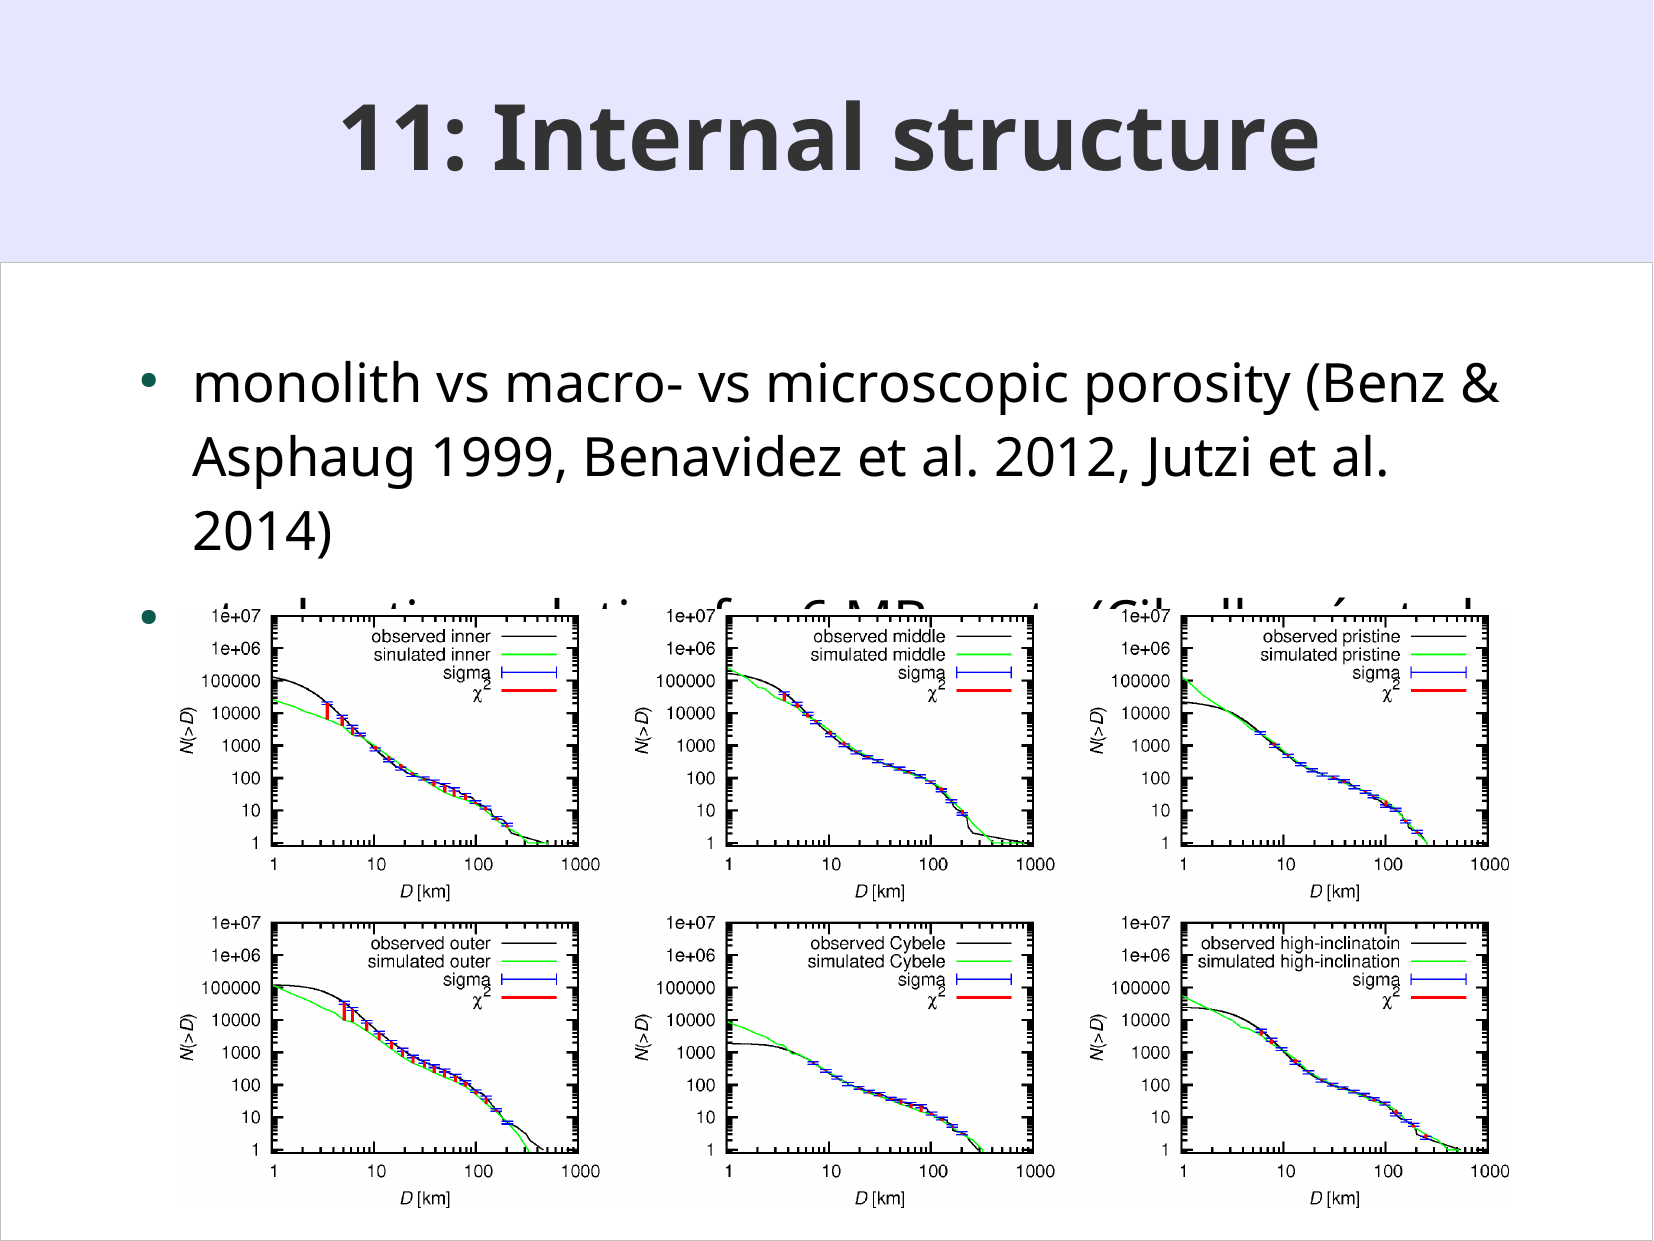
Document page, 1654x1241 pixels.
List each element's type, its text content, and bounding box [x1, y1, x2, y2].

title 11: Internal structure [124, 31, 1536, 239]
list monolith vs macro- vs microscopic porosity (Benz & Asphaug 1999, Benavidez et al. 2012, Jutzi et al. 2014) stochastic evolution for 6 MB parts (Cibulková et al. 2014) [121, 344, 1534, 1065]
picture [180, 609, 1509, 1208]
